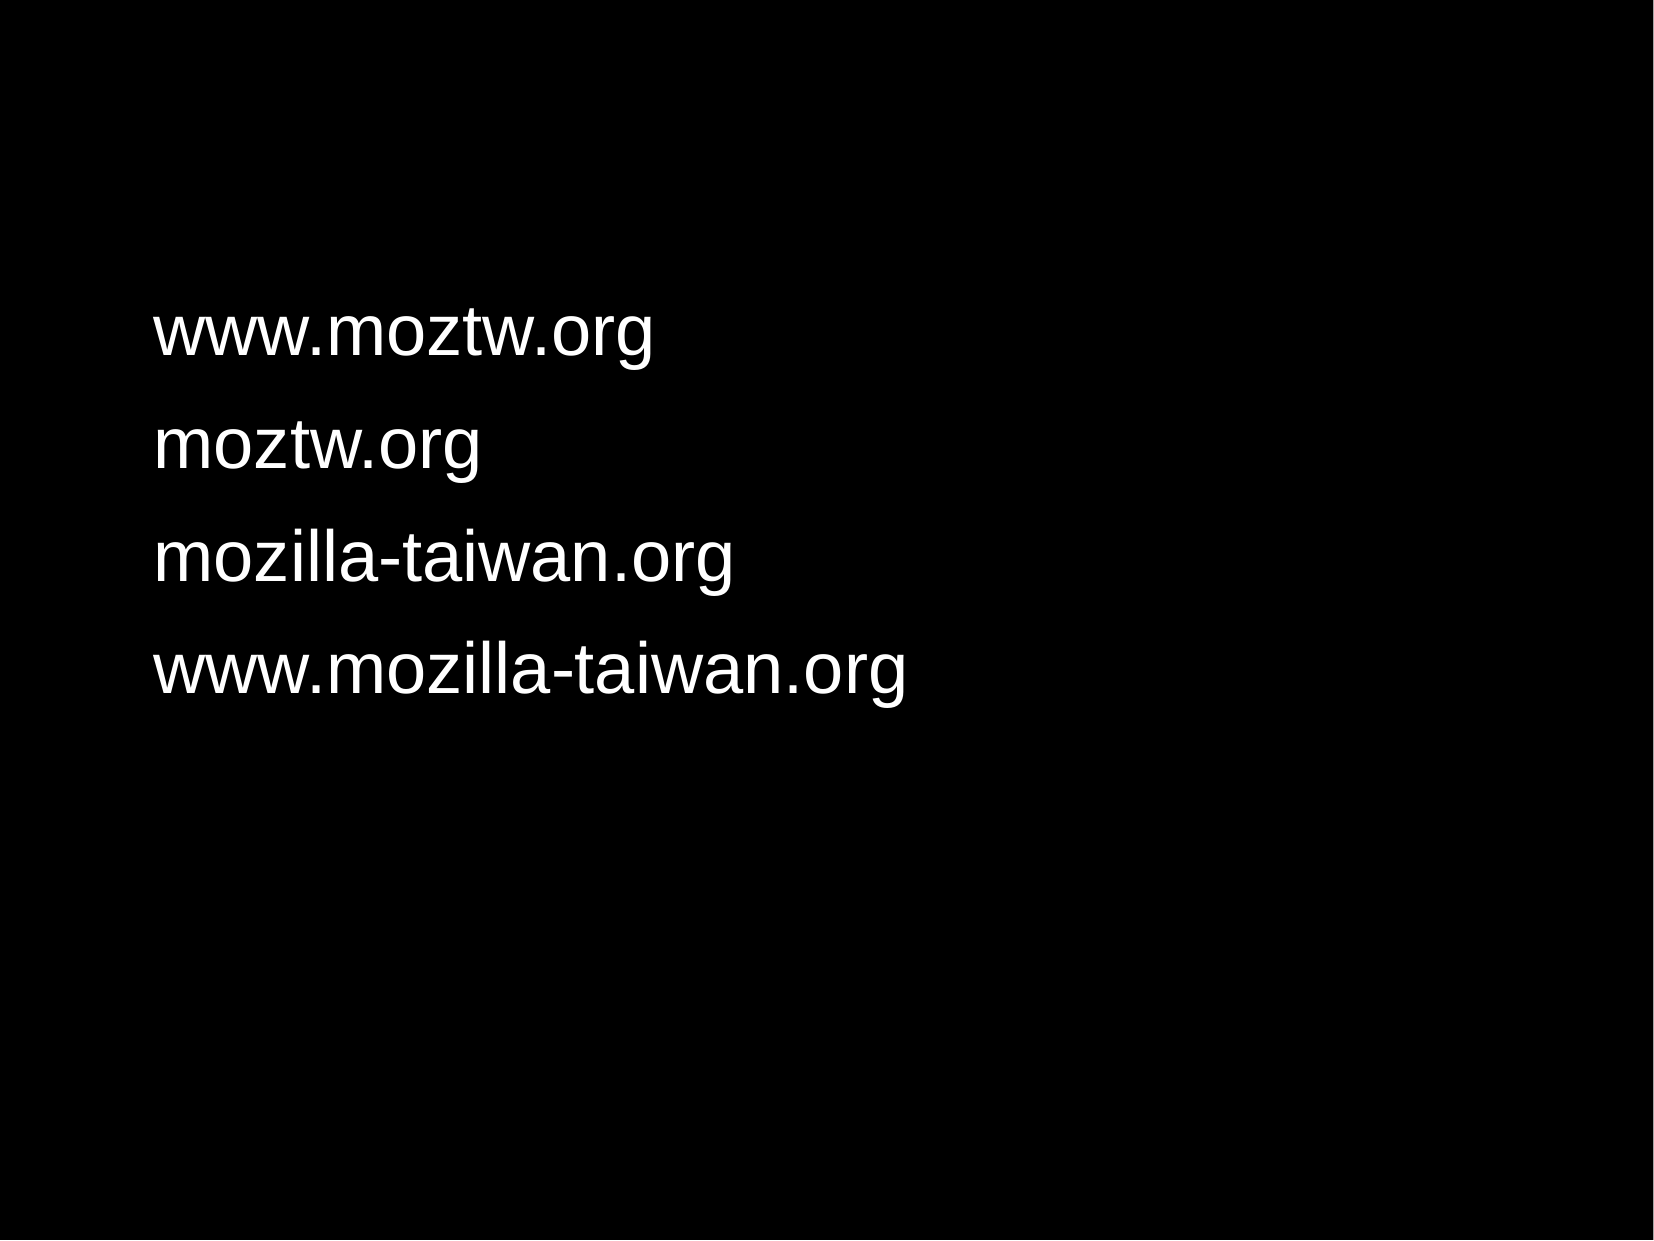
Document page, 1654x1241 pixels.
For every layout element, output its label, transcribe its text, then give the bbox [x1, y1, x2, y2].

list www.moztw.org moztw.org mozilla-taiwan.org www.mozilla-taiwan.org [82, 290, 1571, 1010]
